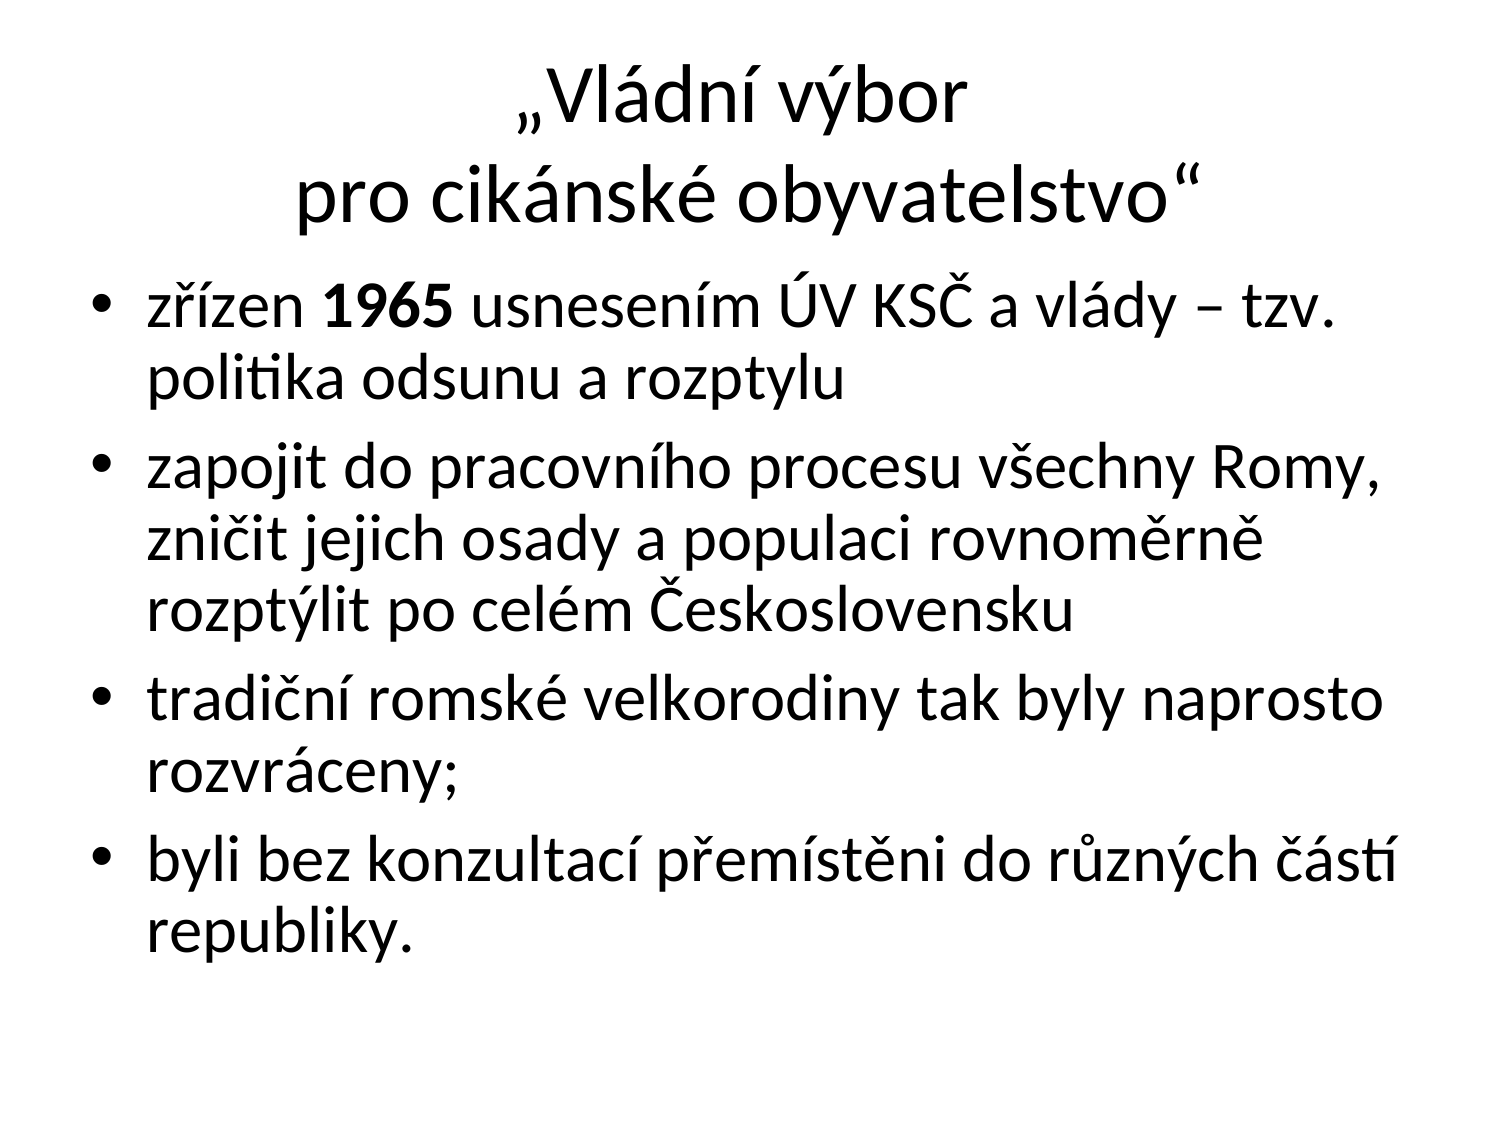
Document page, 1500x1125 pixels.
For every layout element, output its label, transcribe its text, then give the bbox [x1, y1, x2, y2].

title „Vládní výbor pro cikánské obyvatelstvo“ [75, 31, 1426, 247]
list zřízen 1965 usnesením ÚV KSČ a vlády – tzv. politika odsunu a rozptylu zapojit do pracovního procesu všechny Romy, zničit jejich osady a populaci rovnoměrně rozptýlit po celém Československu tradiční romské velkorodiny tak byly naprosto rozvráceny; byli bez konzultací přemístěni do různých částí republiky. [75, 262, 1426, 1006]
